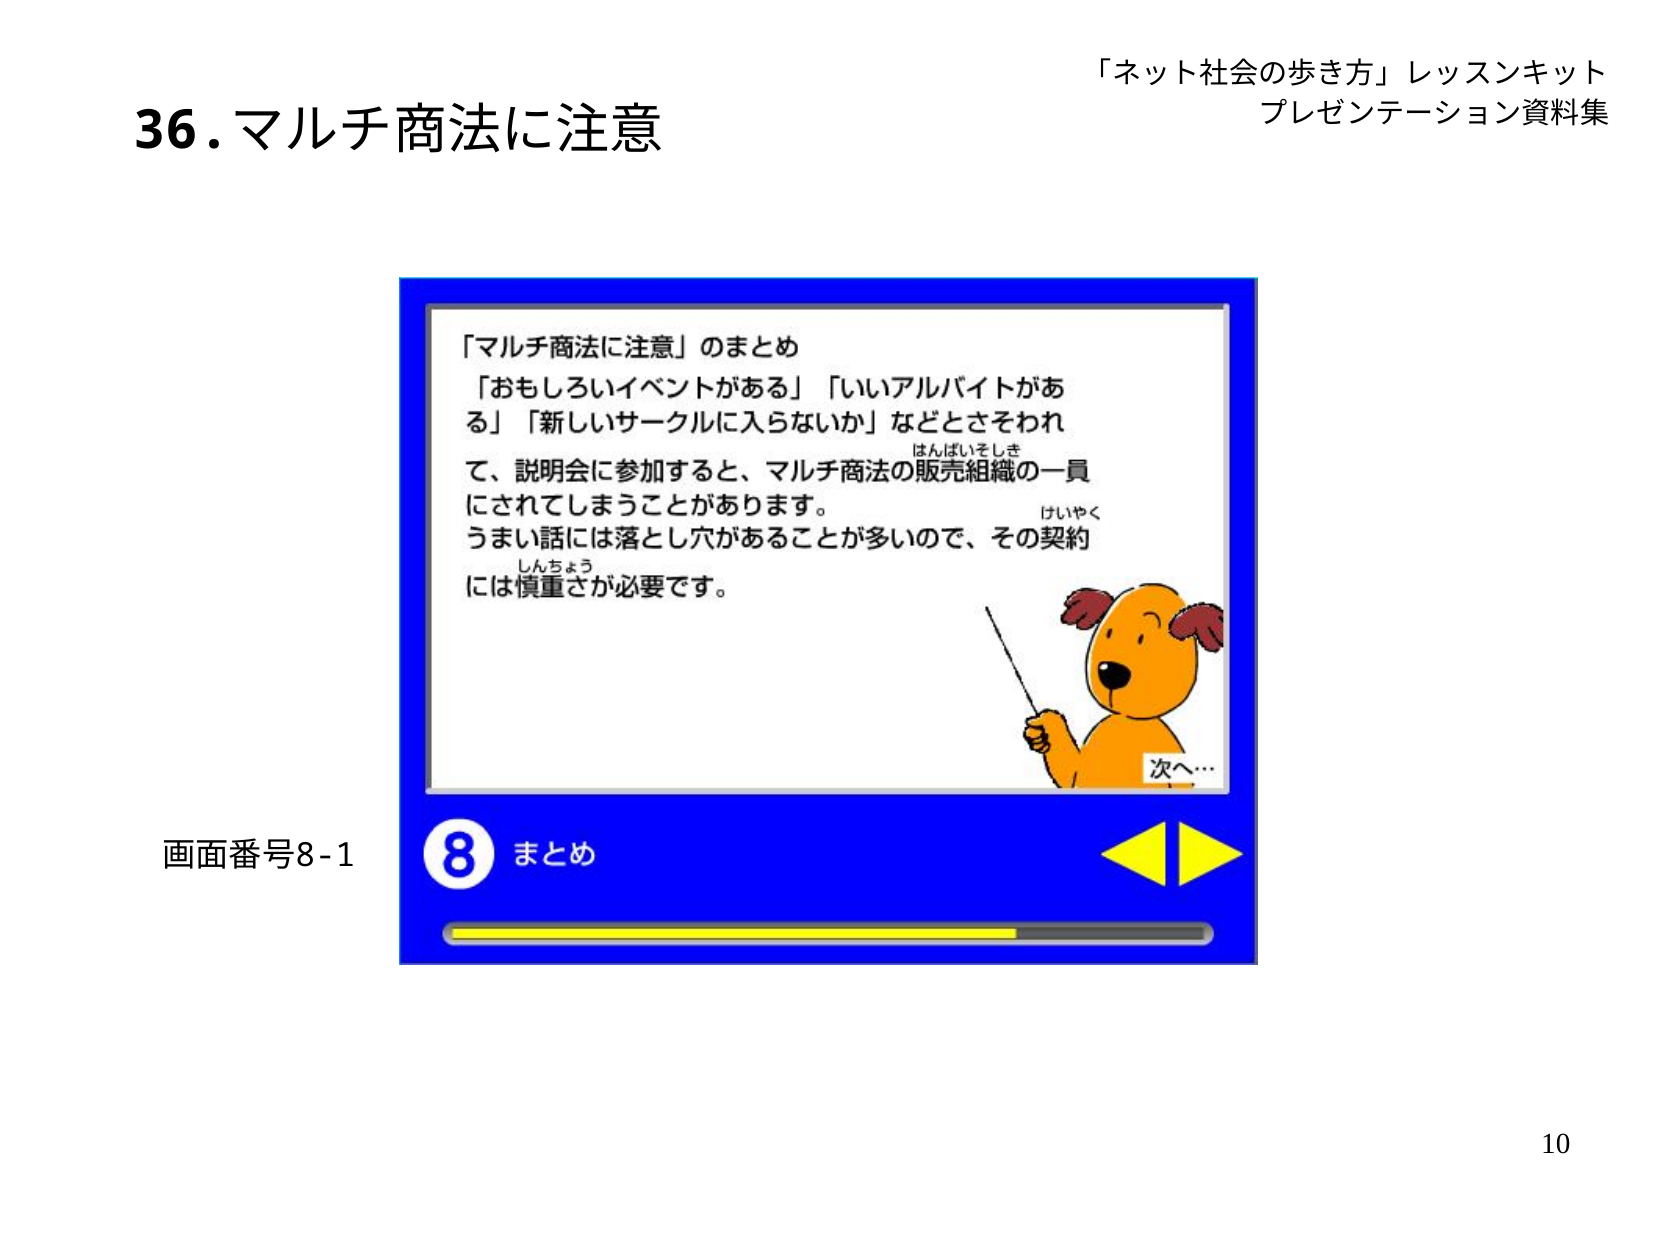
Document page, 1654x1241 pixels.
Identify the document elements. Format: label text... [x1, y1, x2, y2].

text_box 画面番号8-1 [147, 826, 384, 882]
text_box 「ネット社会の歩き方」レッスンキット プレゼンテーション資料集 [1062, 44, 1625, 139]
picture [399, 277, 1258, 965]
text_box 36.マルチ商法に注意 [118, 88, 1241, 169]
